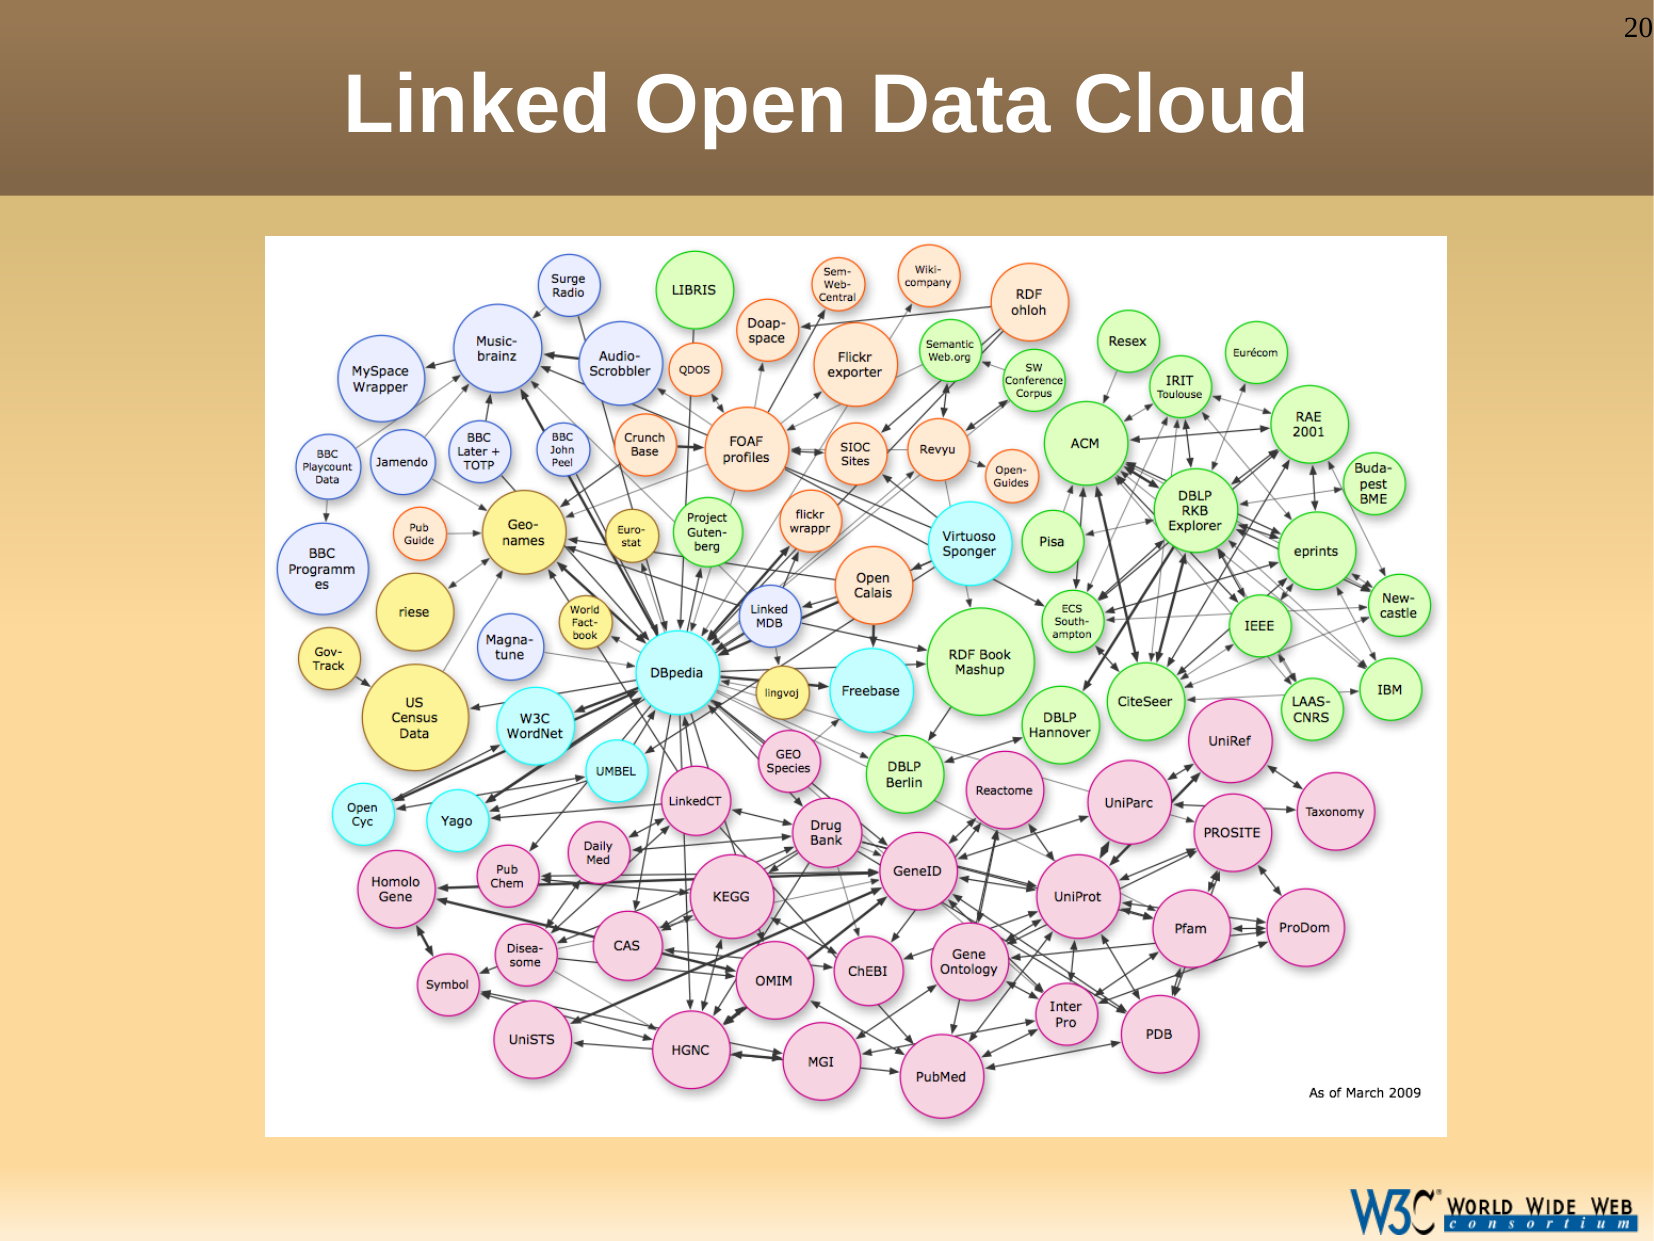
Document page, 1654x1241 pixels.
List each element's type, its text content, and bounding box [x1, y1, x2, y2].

title Linked Open Data Cloud [0, 0, 1654, 208]
picture [0, 208, 1654, 1241]
